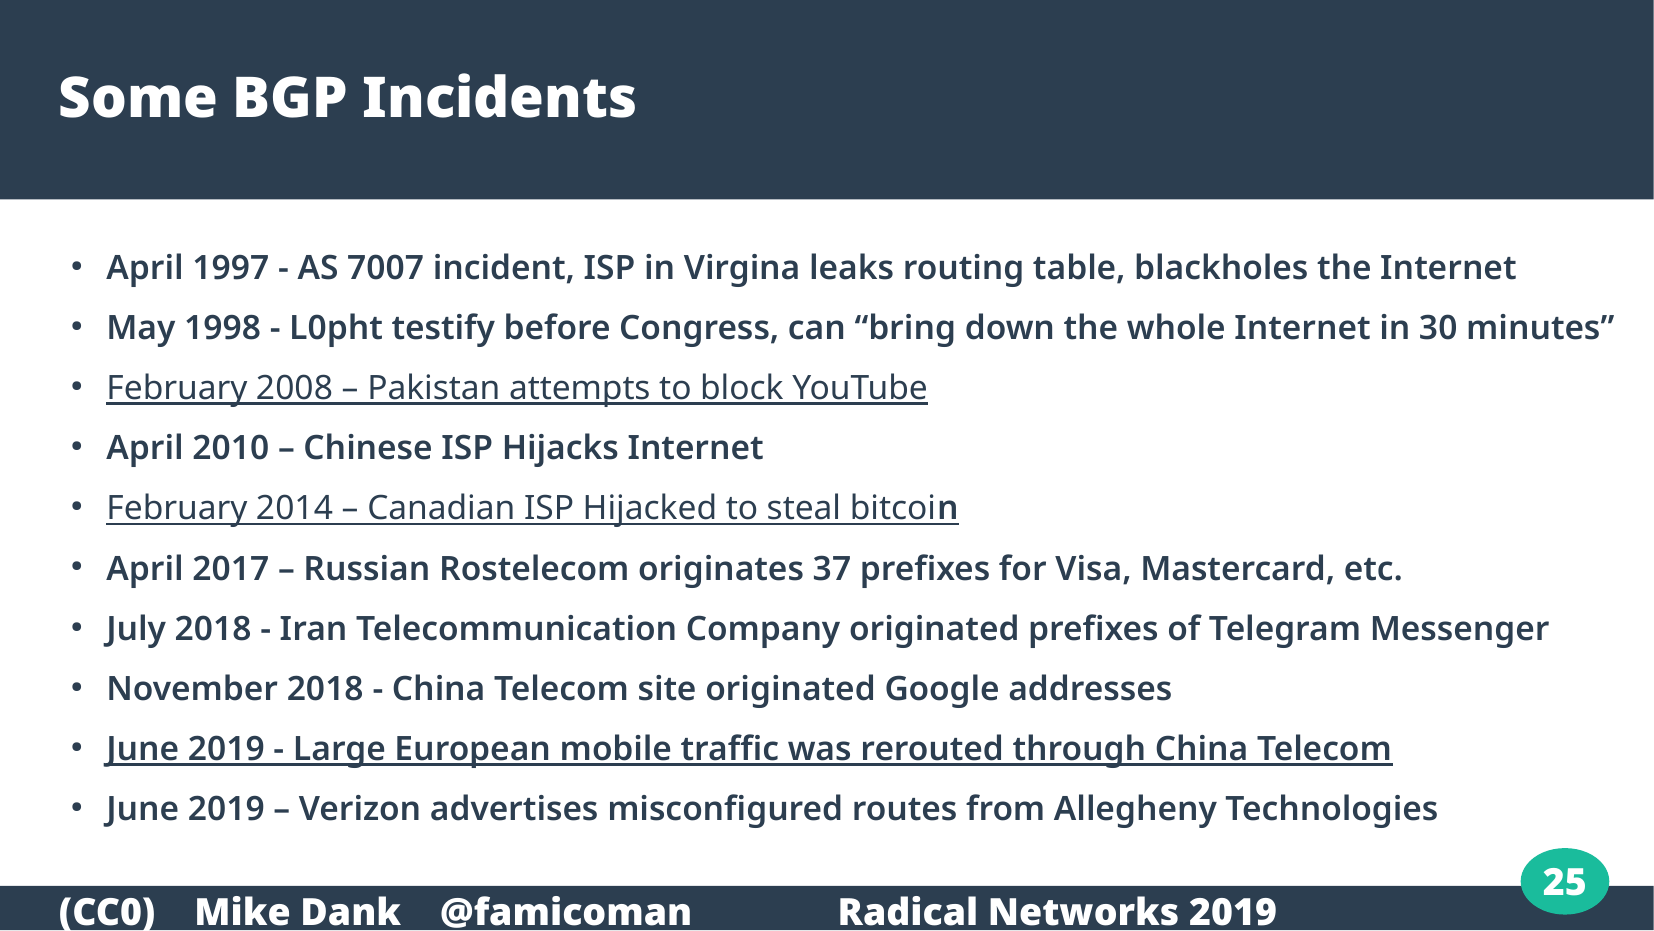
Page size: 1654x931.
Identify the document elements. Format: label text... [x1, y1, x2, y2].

title Some BGP Incidents [59, 37, 1595, 155]
list April 1997 - AS 7007 incident, ISP in Virgina leaks routing table, blackholes the Internet May 1998 - L0pht testify before Congress, can “bring down the whole Internet in 30 minutes” February 2008 – Pakistan attempts to block YouTube April 2010 – Chinese ISP Hijacks Internet February 2014 – Canadian ISP Hijacked to steal bitcoin April 2017 – Russian Rostelecom originates 37 prefixes for Visa, Mastercard, etc. July 2018 - Iran Telecommunication Company originated prefixes of Telegram Messenger November 2018 - China Telecom site originated Google addresses June 2019 - Large European mobile traffic was rerouted through China Telecom June 2019 – Verizon advertises misconfigured routes from Allegheny Technologies [59, 243, 1636, 864]
